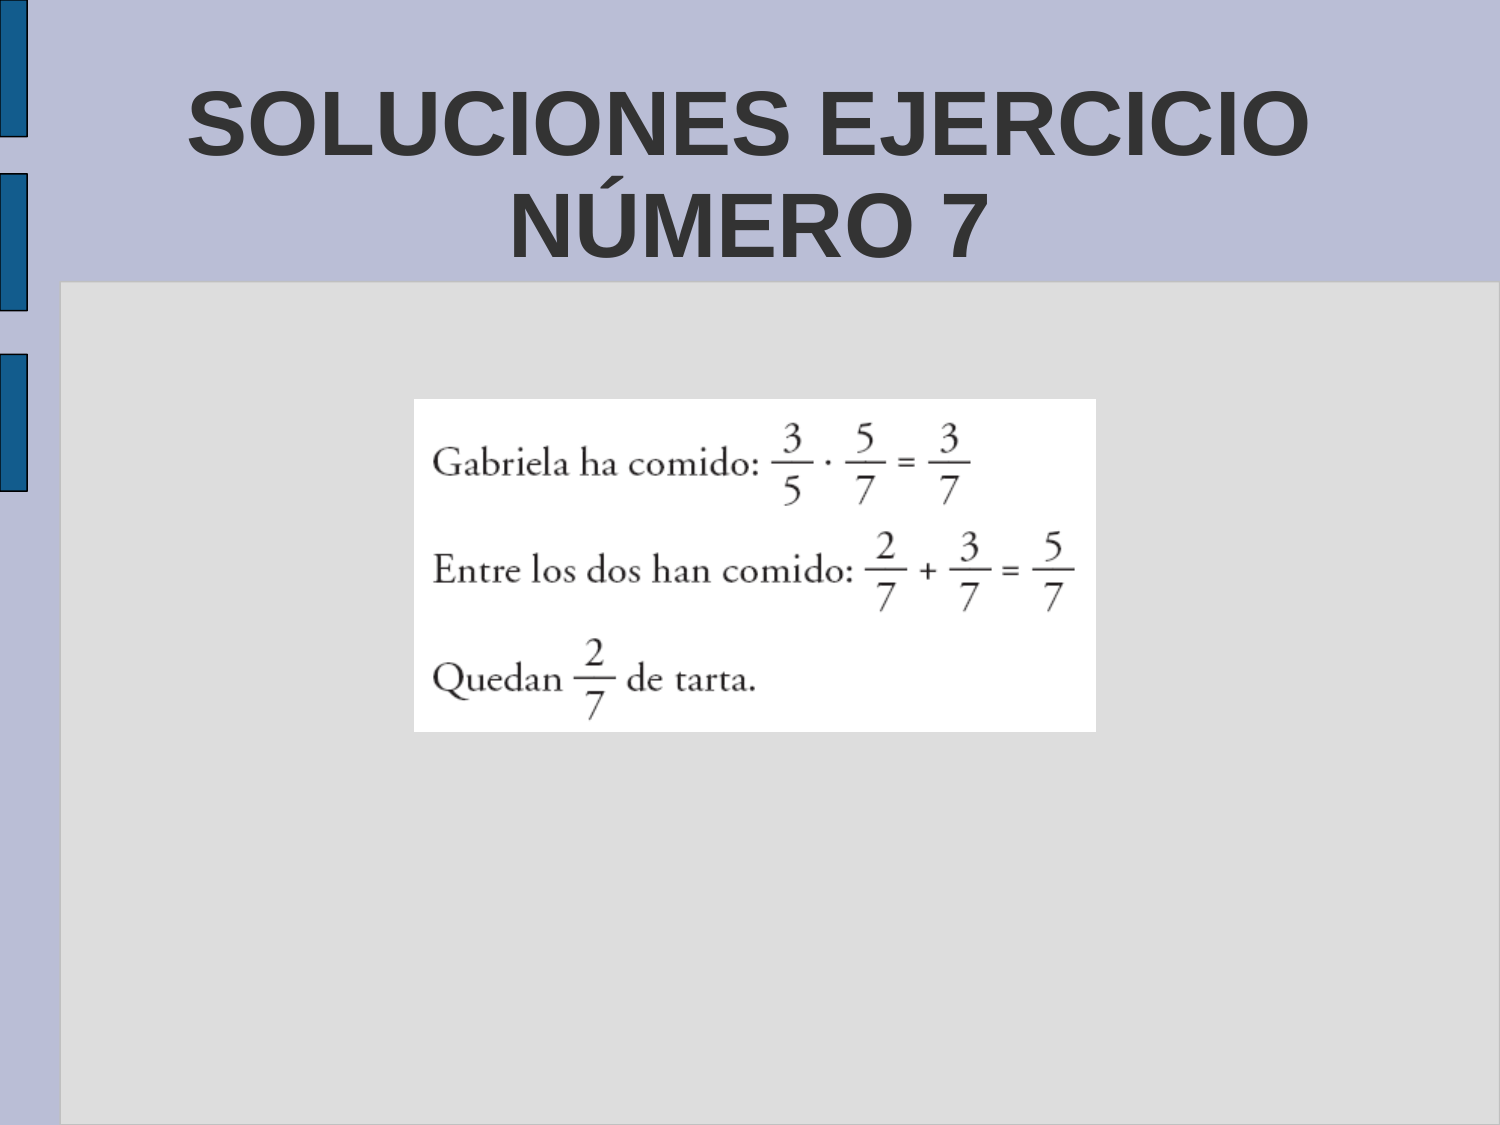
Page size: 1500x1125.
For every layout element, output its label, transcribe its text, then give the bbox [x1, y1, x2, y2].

title SOLUCIONES EJERCICIO NÚMERO 7 [110, 73, 1391, 279]
picture [414, 399, 1096, 732]
